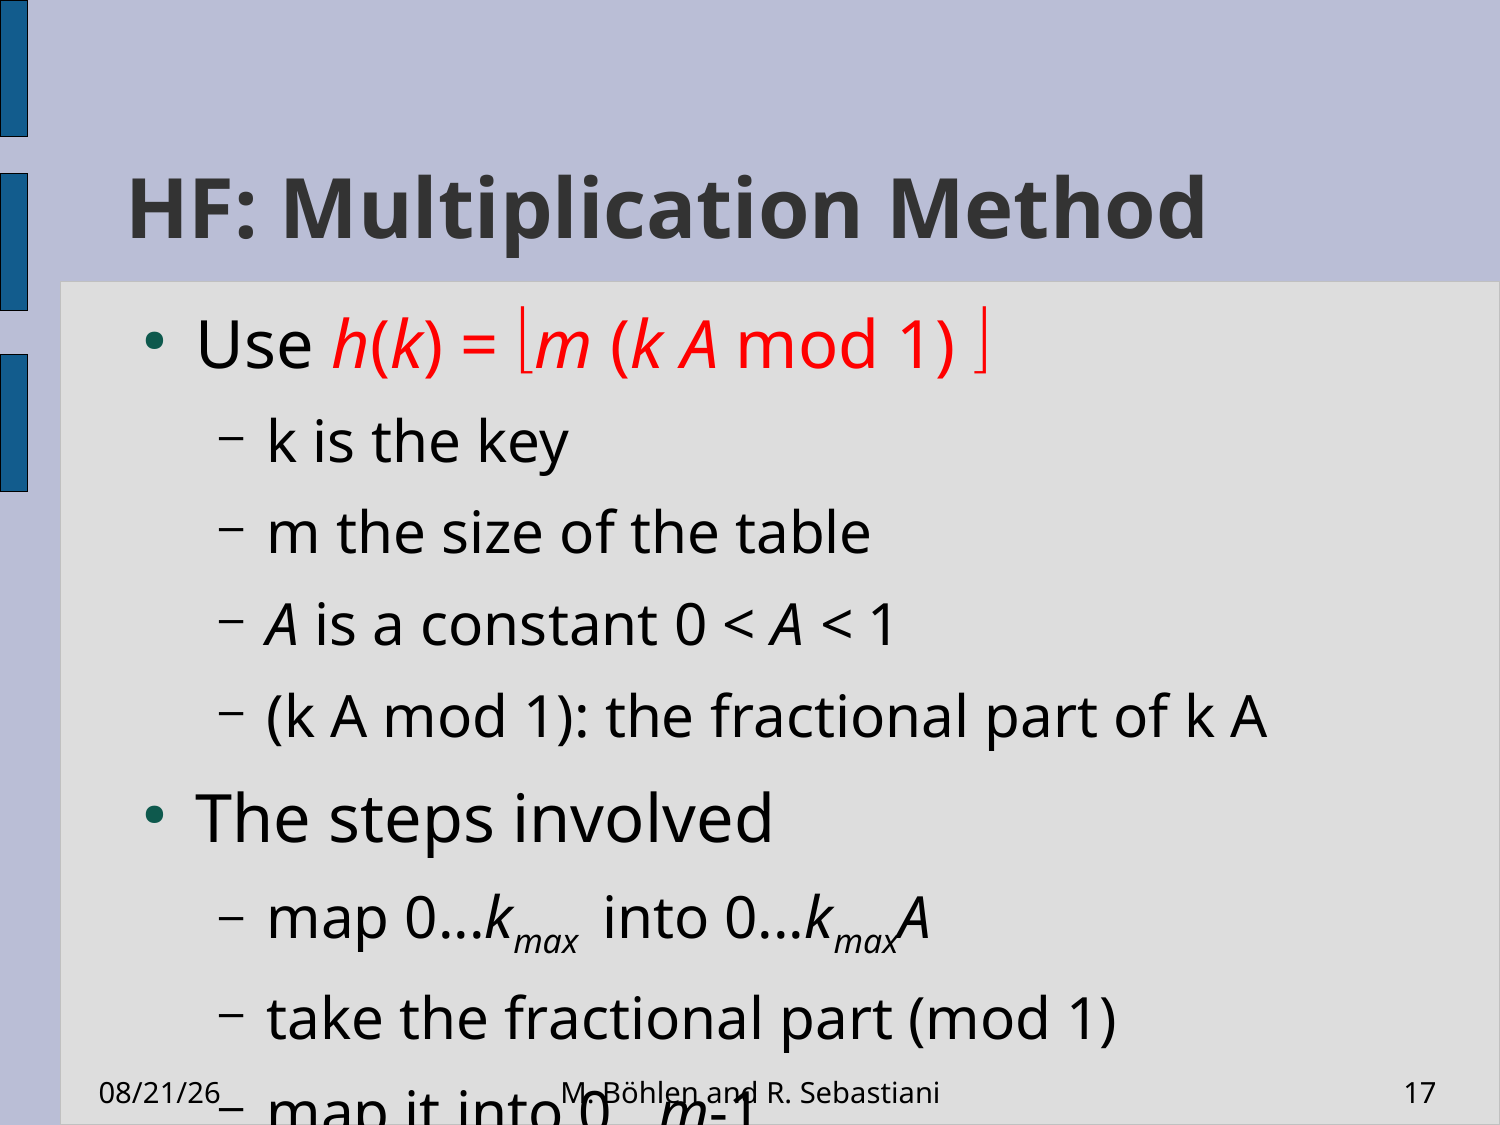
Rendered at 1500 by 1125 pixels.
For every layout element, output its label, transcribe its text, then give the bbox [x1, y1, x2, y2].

title HF: Multiplication Method [110, 67, 1392, 271]
list Use h(k) = m (k A mod 1)  k is the key m the size of the table A is a constant 0 < A < 1 (k A mod 1): the fractional part of k A The steps involved map 0...kmax into 0...kmaxA take the fractional part (mod 1) map it into 0...m-1 [110, 289, 1392, 1081]
